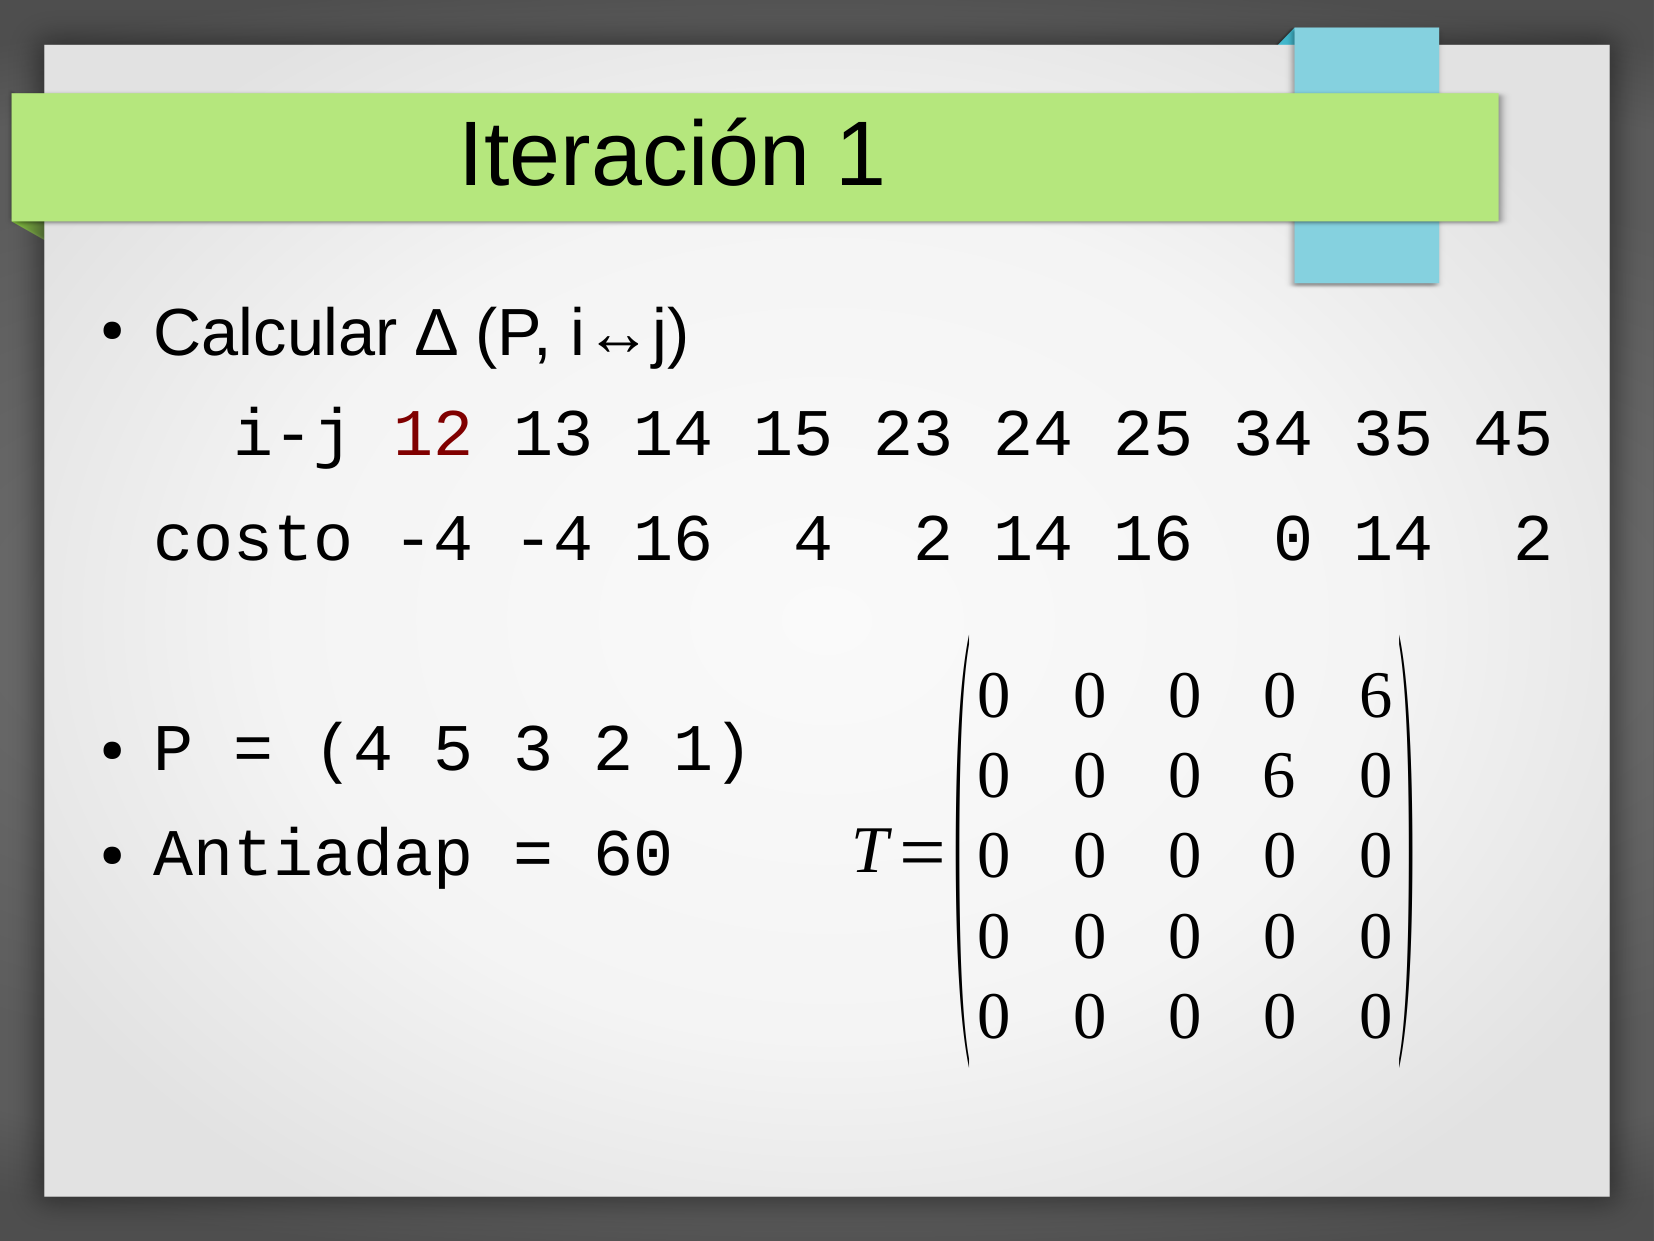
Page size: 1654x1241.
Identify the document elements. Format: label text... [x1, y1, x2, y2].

list Calcular ∆ (P, i↔j) i-j 12 13 14 15 23 24 25 34 35 45 costo -4 -4 16 4 2 14 16 0 14 2 P = (4 5 3 2 1) Antiadap = 60 [82, 295, 1571, 1015]
chart [845, 631, 1425, 1073]
picture [0, 0, 1654, 1241]
title Iteración 1 [82, 94, 1264, 213]
